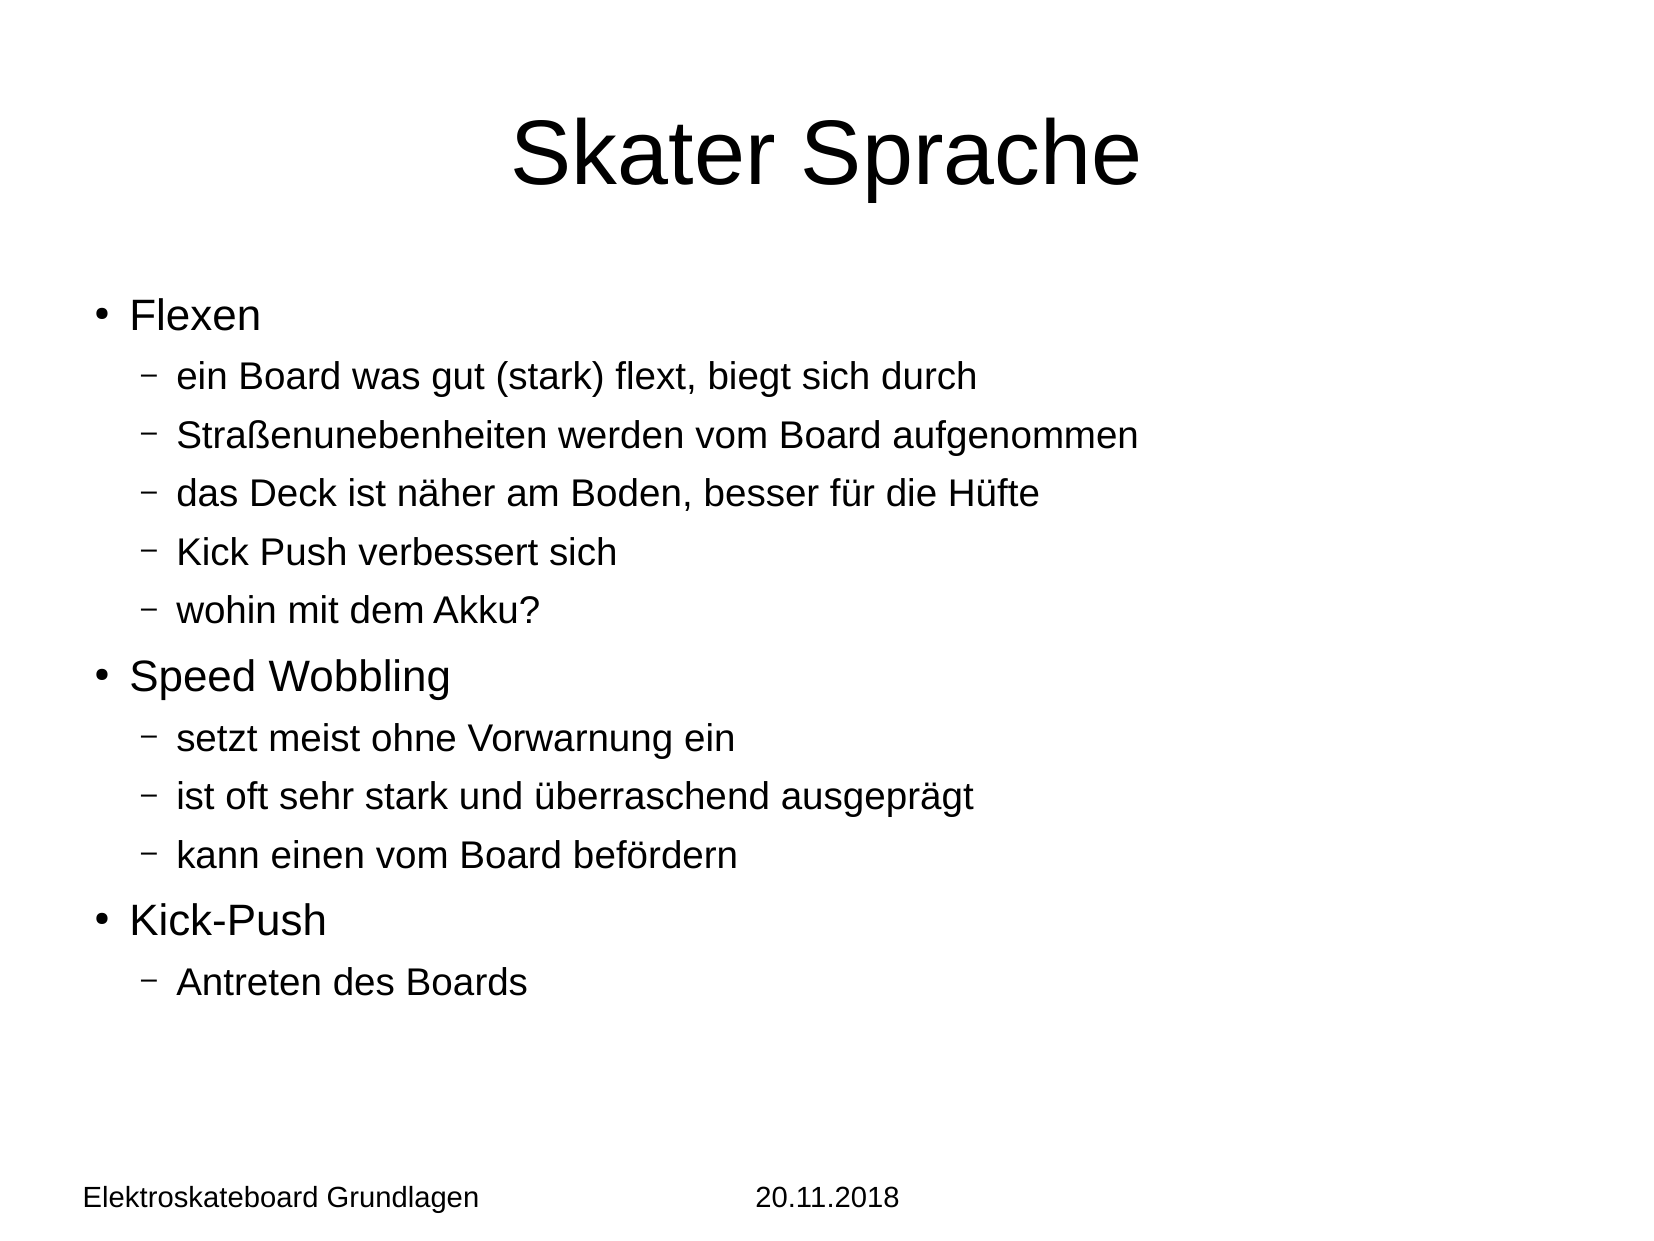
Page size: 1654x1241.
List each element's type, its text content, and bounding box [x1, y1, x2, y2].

list Flexen ein Board was gut (stark) flext, biegt sich durch Straßenunebenheiten werden vom Board aufgenommen das Deck ist näher am Boden, besser für die Hüfte Kick Push verbessert sich wohin mit dem Akku? Speed Wobbling setzt meist ohne Vorwarnung ein ist oft sehr stark und überraschend ausgeprägt kann einen vom Board befördern Kick-Push Antreten des Boards [82, 290, 1571, 1010]
title Skater Sprache [82, 49, 1571, 257]
